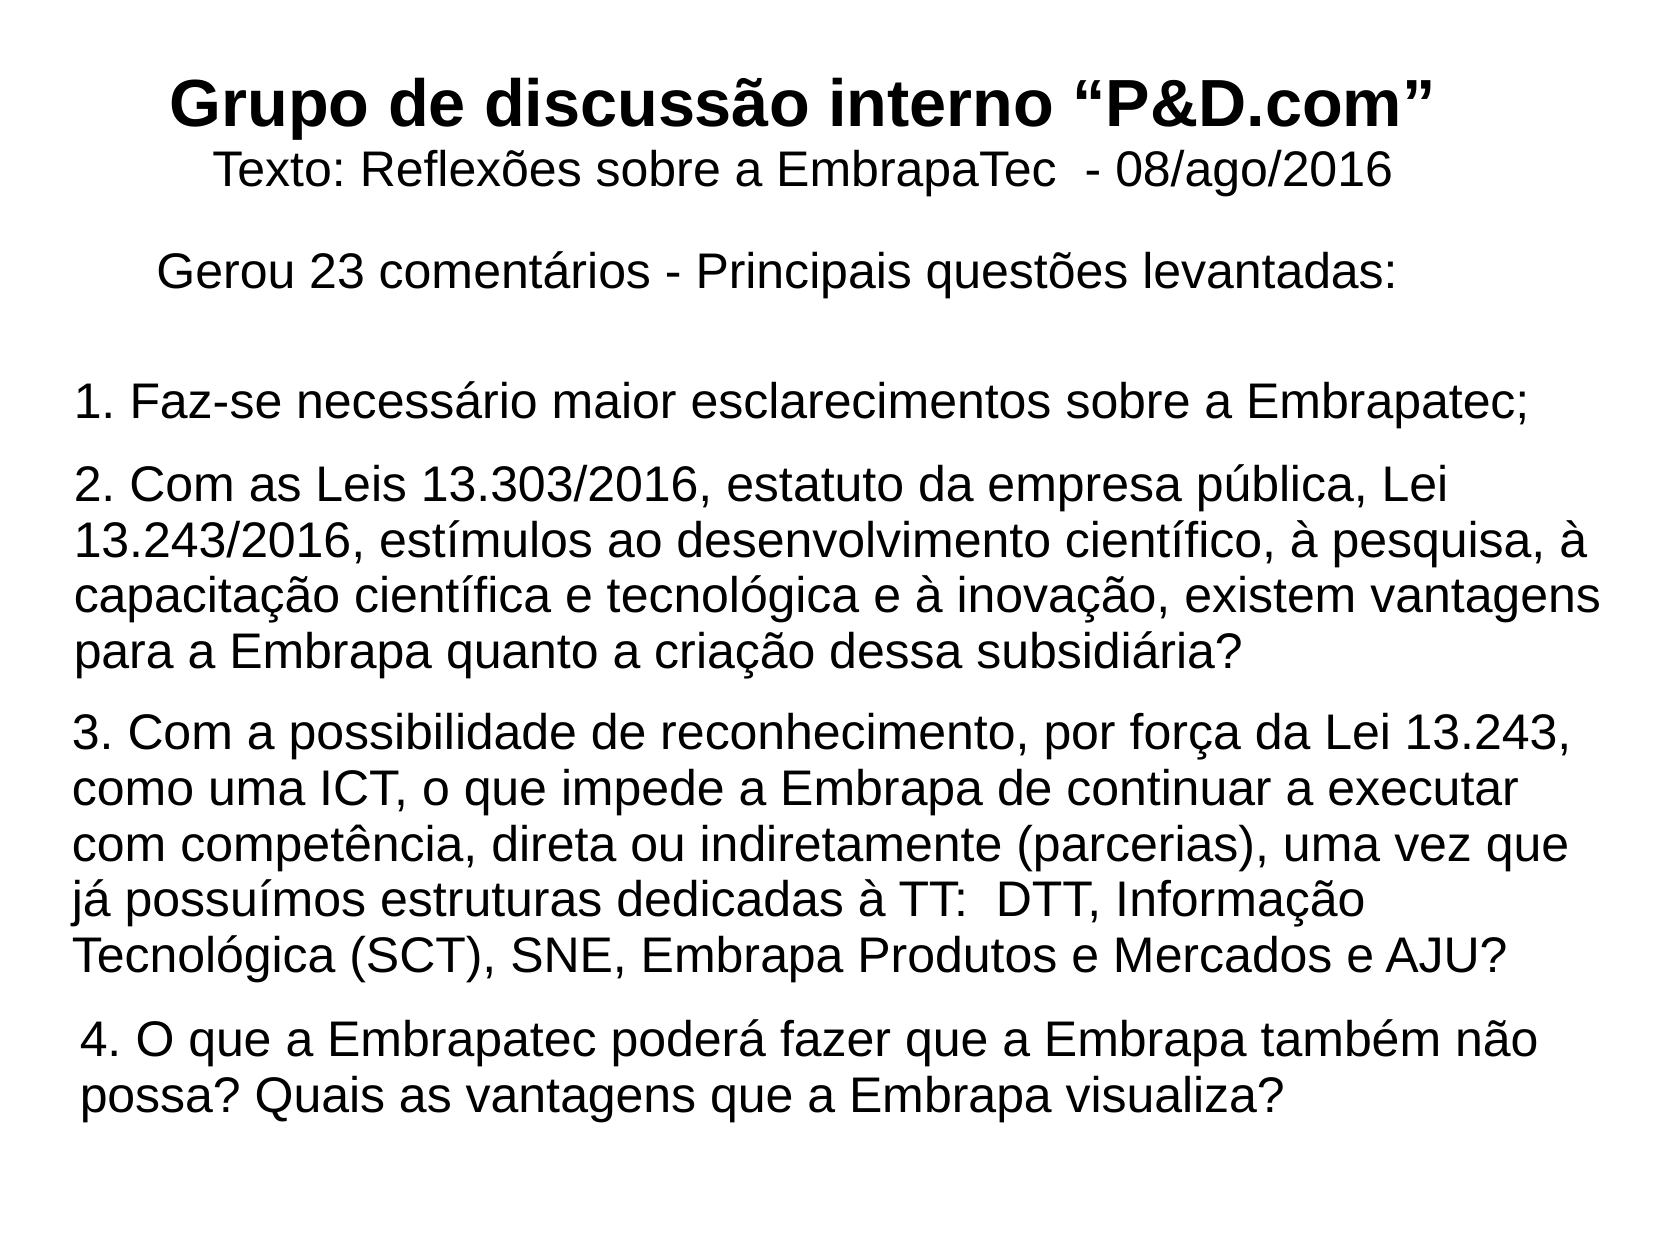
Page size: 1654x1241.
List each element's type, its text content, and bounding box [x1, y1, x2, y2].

text_box 3. Com a possibilidade de reconhecimento, por força da Lei 13.243, como uma ICT, o que impede a Embrapa de continuar a executar com competência, direta ou indiretamente (parcerias), uma vez que já possuímos estruturas dedicadas à TT: DTT, Informação Tecnológica (SCT), SNE, Embrapa Produtos e Mercados e AJU? [57, 696, 1613, 999]
text_box 2. Com as Leis 13.303/2016, estatuto da empresa pública, Lei 13.243/2016, estímulos ao desenvolvimento científico, à pesquisa, à capacitação científica e tecnológica e à inovação, existem vantagens para a Embrapa quanto a criação dessa subsidiária? [59, 448, 1619, 687]
text_box Grupo de discussão interno “P&D.com” Texto: Reflexões sobre a EmbrapaTec - 08/ago/2016 [70, 59, 1536, 204]
text_box 1. Faz-se necessário maior esclarecimentos sobre a Embrapatec; [59, 366, 1595, 448]
text_box 4. O que a Embrapatec poderá fazer que a Embrapa também não possa? Quais as vantagens que a Embrapa visualiza? [64, 1003, 1595, 1158]
text_box Gerou 23 comentários - Principais questões levantadas: [141, 236, 1453, 331]
